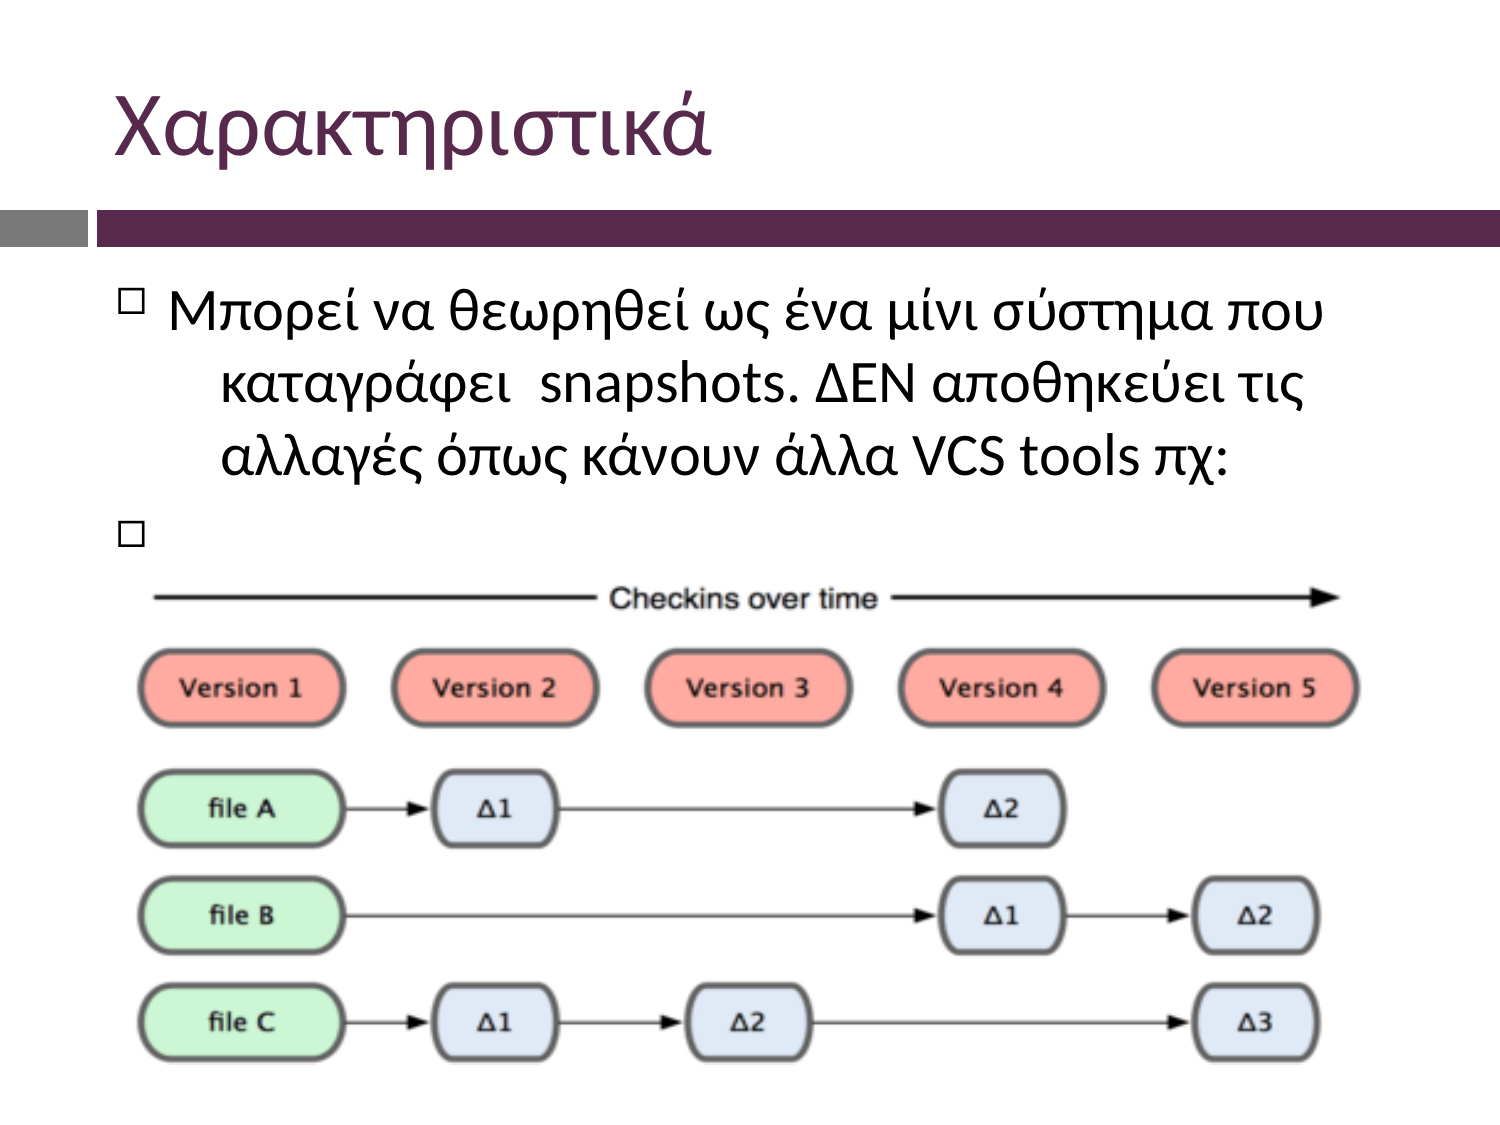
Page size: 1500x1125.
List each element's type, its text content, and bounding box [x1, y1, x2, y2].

title Χαρακτηριστικά [99, 37, 1438, 201]
picture [133, 570, 1364, 1066]
list Μπορεί να θεωρηθεί ως ένα μίνι σύστημα που καταγράφει snapshots. ΔΕΝ αποθηκεύει τις αλλαγές όπως κάνουν άλλα VCS tools πχ: [100, 262, 1438, 1000]
